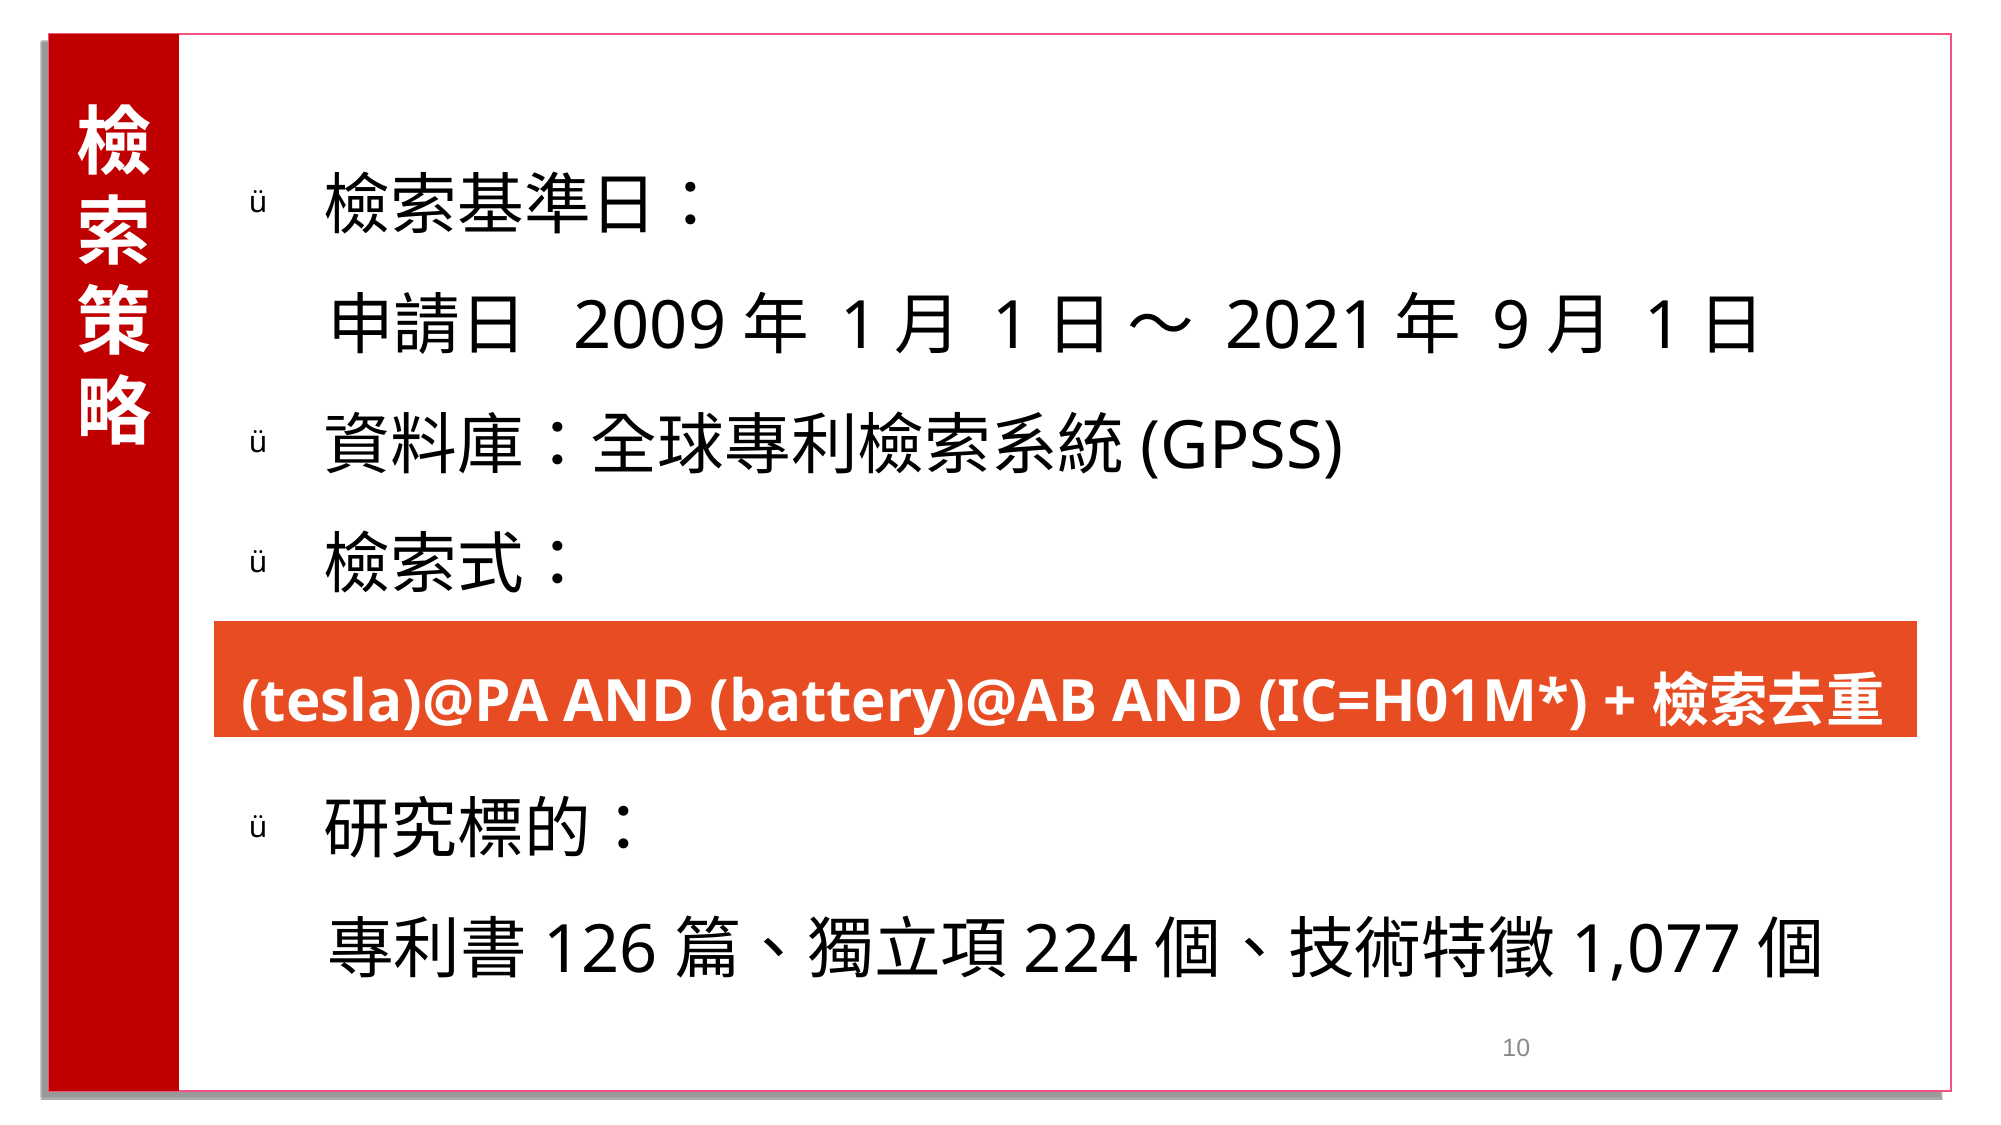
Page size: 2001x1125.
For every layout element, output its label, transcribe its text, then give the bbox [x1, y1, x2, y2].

text_box 9 [1487, 1015, 1938, 1076]
text_box [179, 34, 1951, 1091]
text_box (tesla)@PA AND (battery)@AB AND (IC=H01M*) +檢索去重 [214, 621, 1917, 737]
text_box 檢索基準日： 申請日 2009年 1月 1日 ～ 2021年 9月 1日 資料庫：全球專利檢索系統(GPSS) 檢索式： 研究標的： 專利書126篇、獨立項224個、技術特徵1,077個 [208, 114, 1917, 988]
text_box 檢索策略 [49, 34, 179, 1091]
